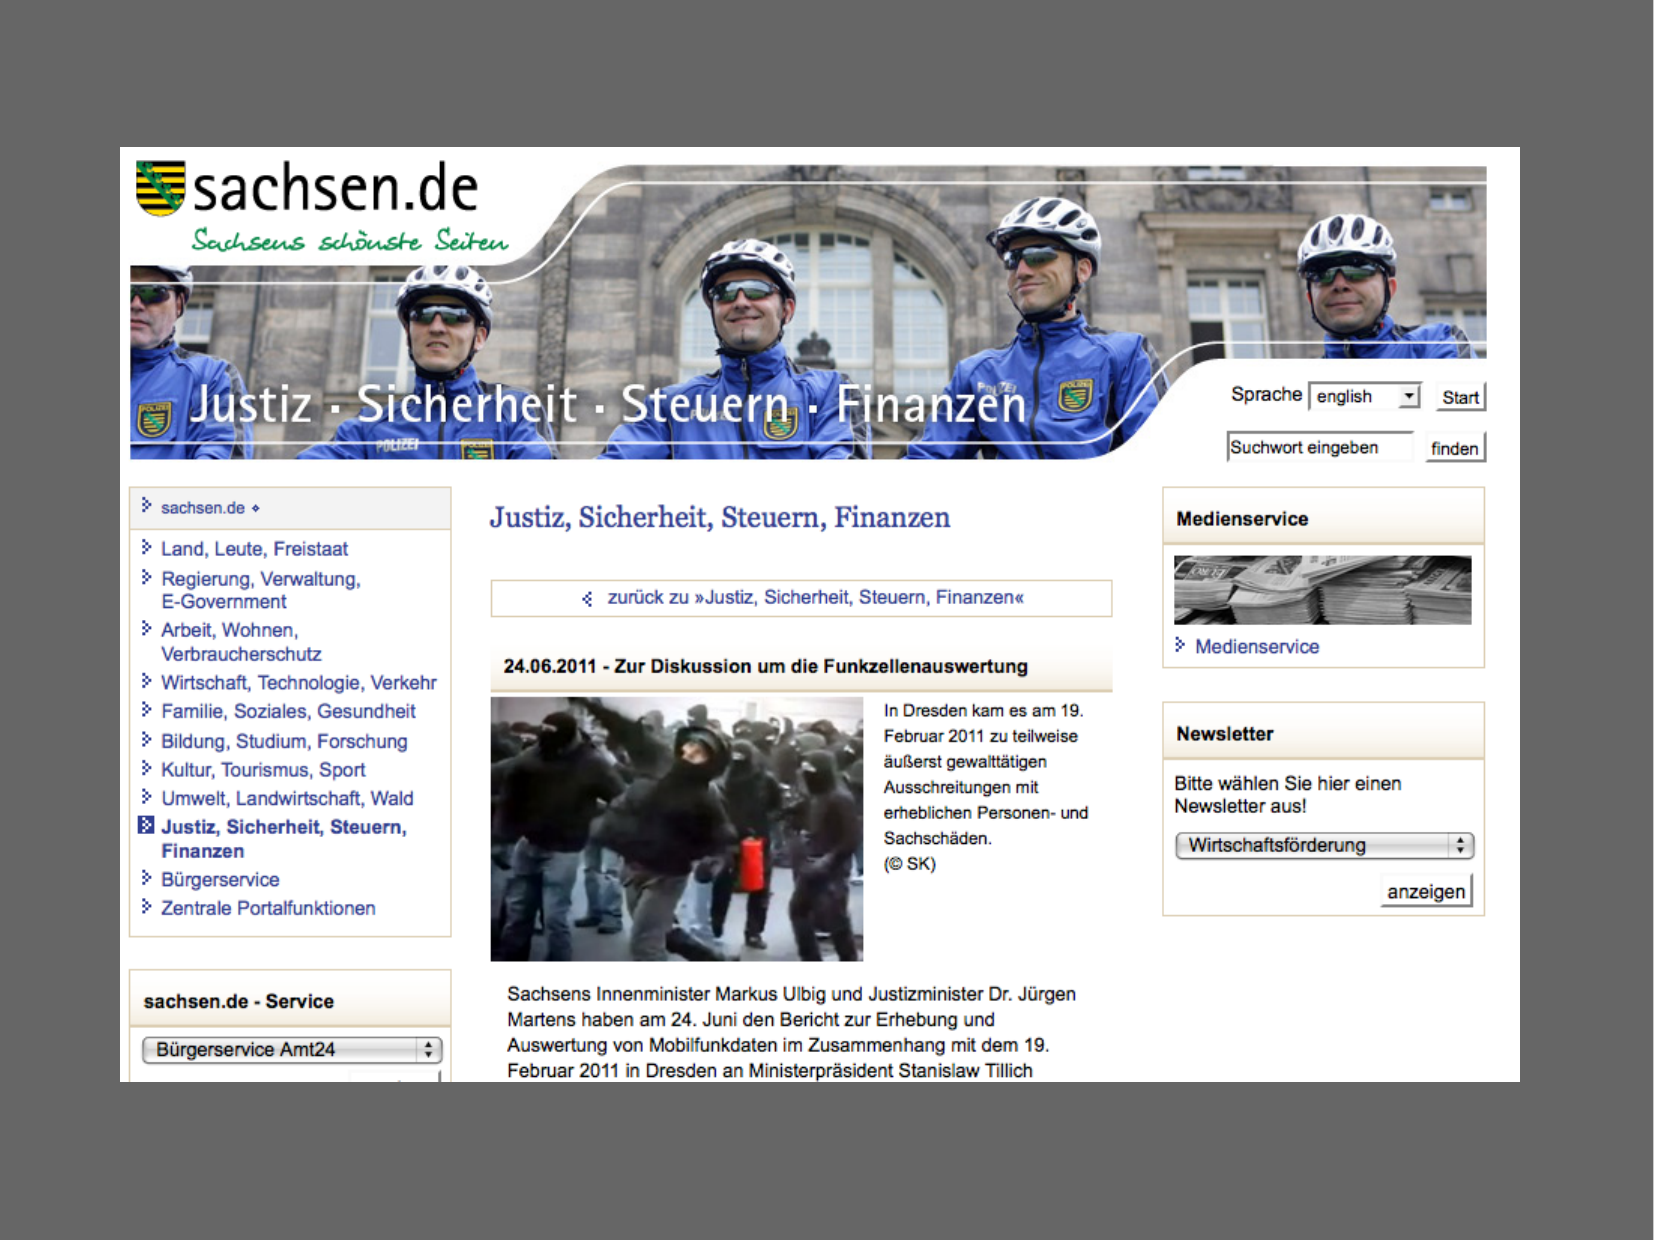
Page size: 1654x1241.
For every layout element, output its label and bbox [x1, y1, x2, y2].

picture [120, 147, 1520, 1082]
